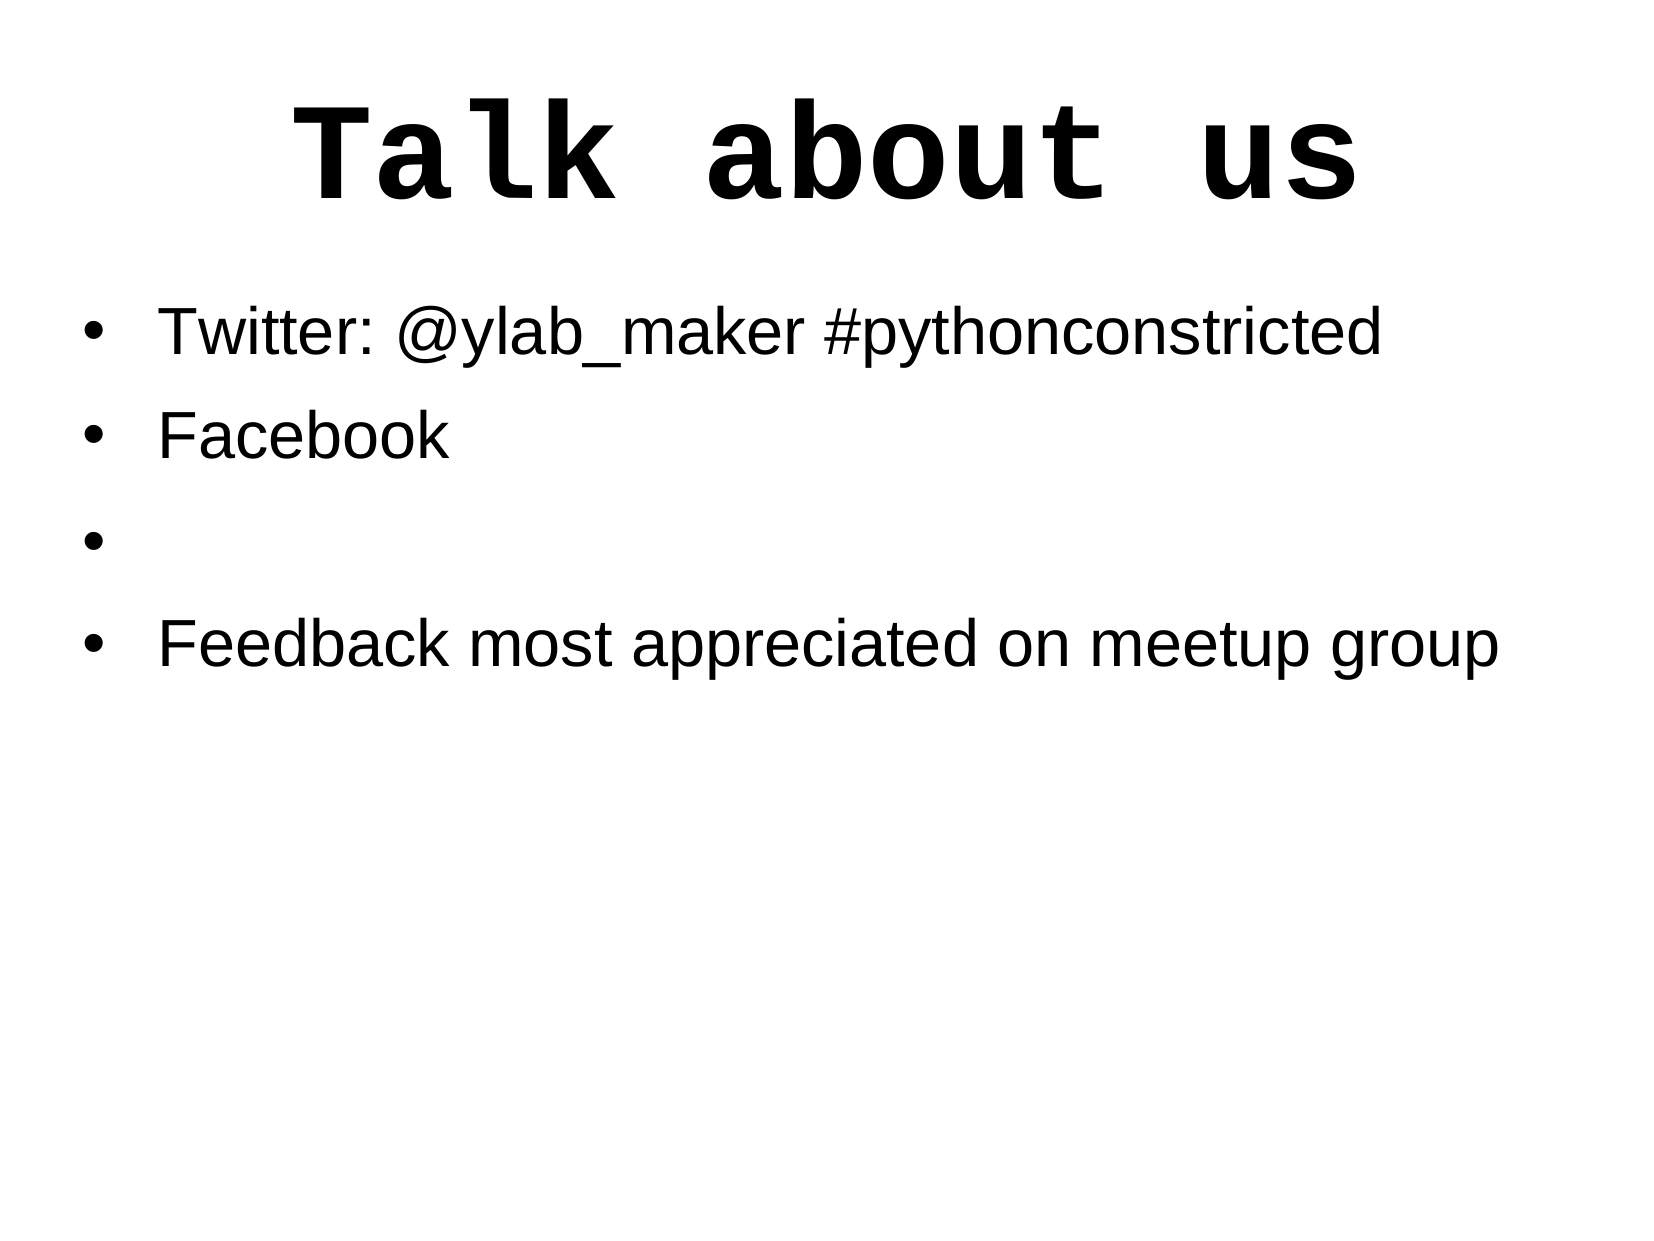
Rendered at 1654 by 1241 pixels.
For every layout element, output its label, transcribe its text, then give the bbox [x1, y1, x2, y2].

title Talk about us [82, 49, 1571, 257]
list Twitter: @ylab_maker #pythonconstricted Facebook Feedback most appreciated on meetup group [82, 290, 1571, 1010]
